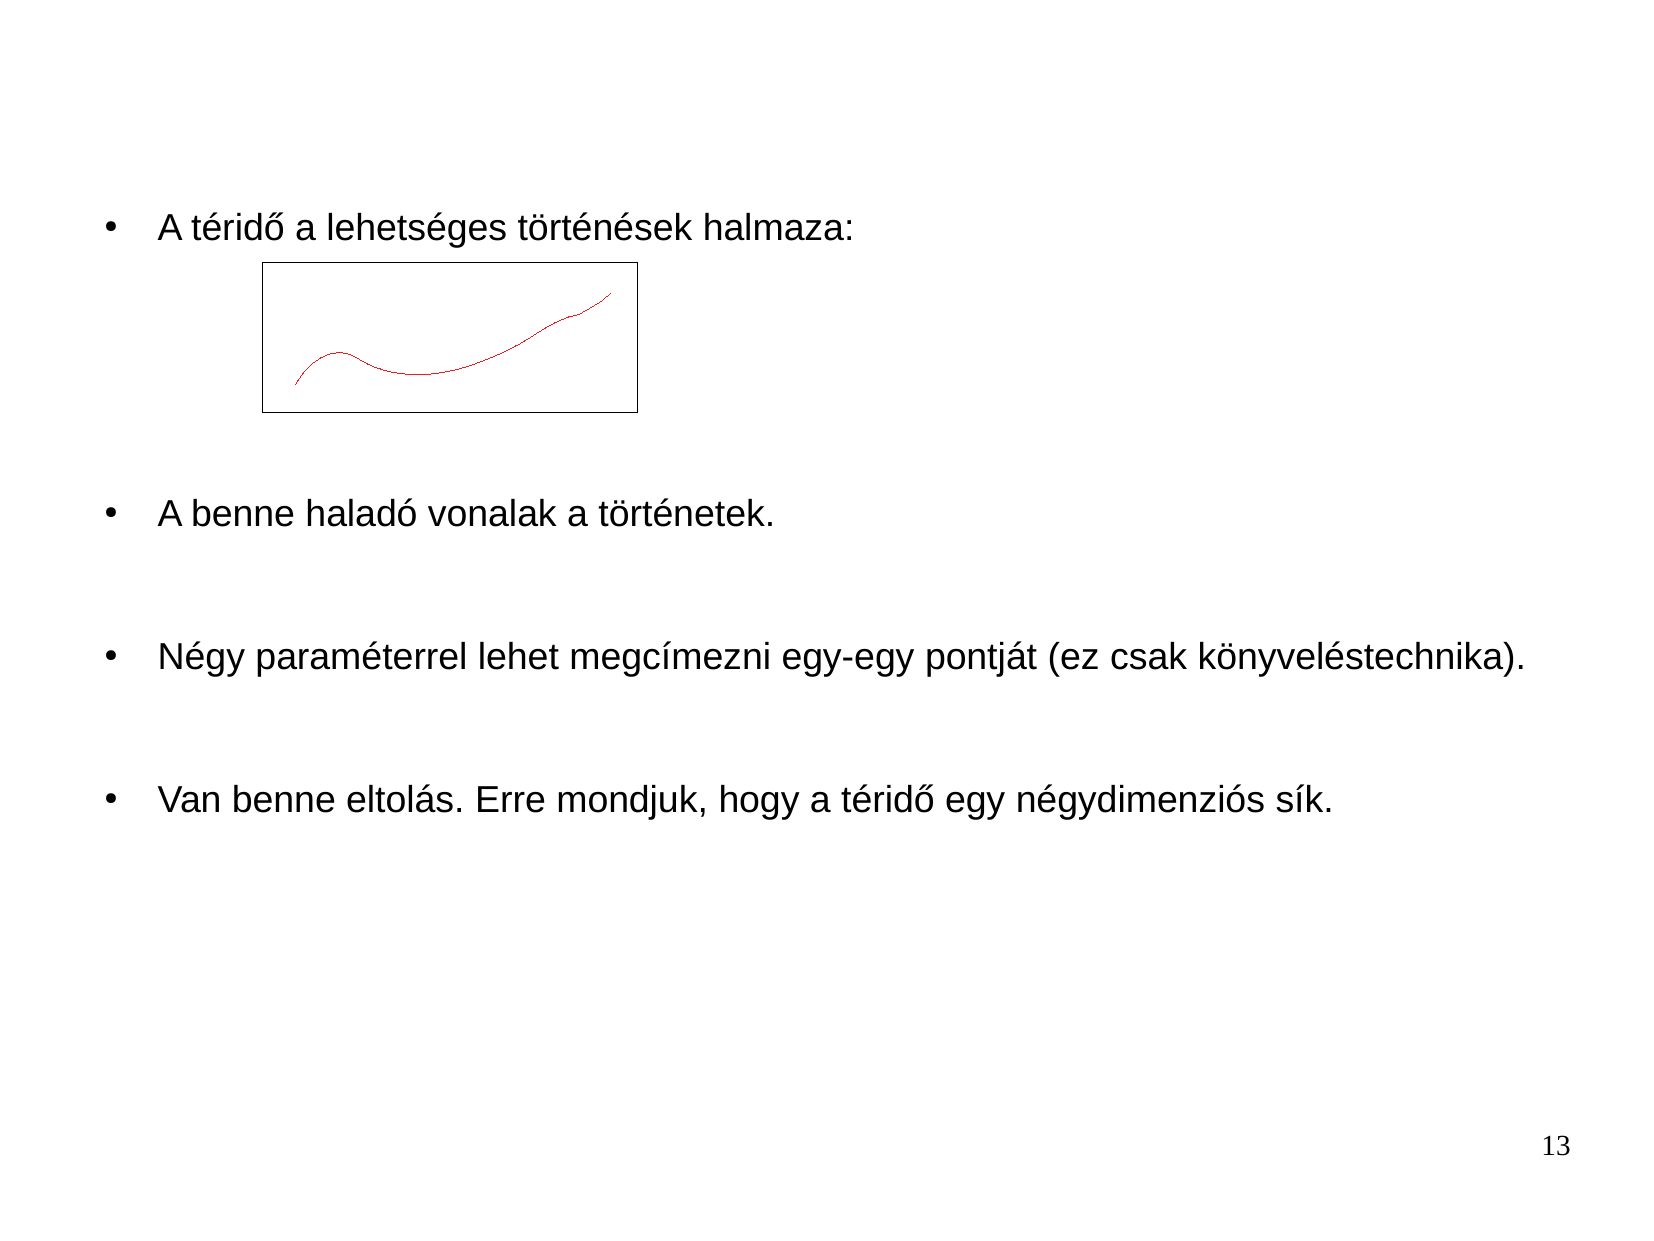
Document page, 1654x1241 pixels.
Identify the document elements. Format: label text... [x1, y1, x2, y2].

list A téridő a lehetséges történések halmaza: A benne haladó vonalak a történetek. Négy paraméterrel lehet megcímezni egy-egy pontját (ez csak könyveléstechnika). Van benne eltolás. Erre mondjuk, hogy a téridő egy négydimenziós sík. [86, 121, 1576, 1179]
